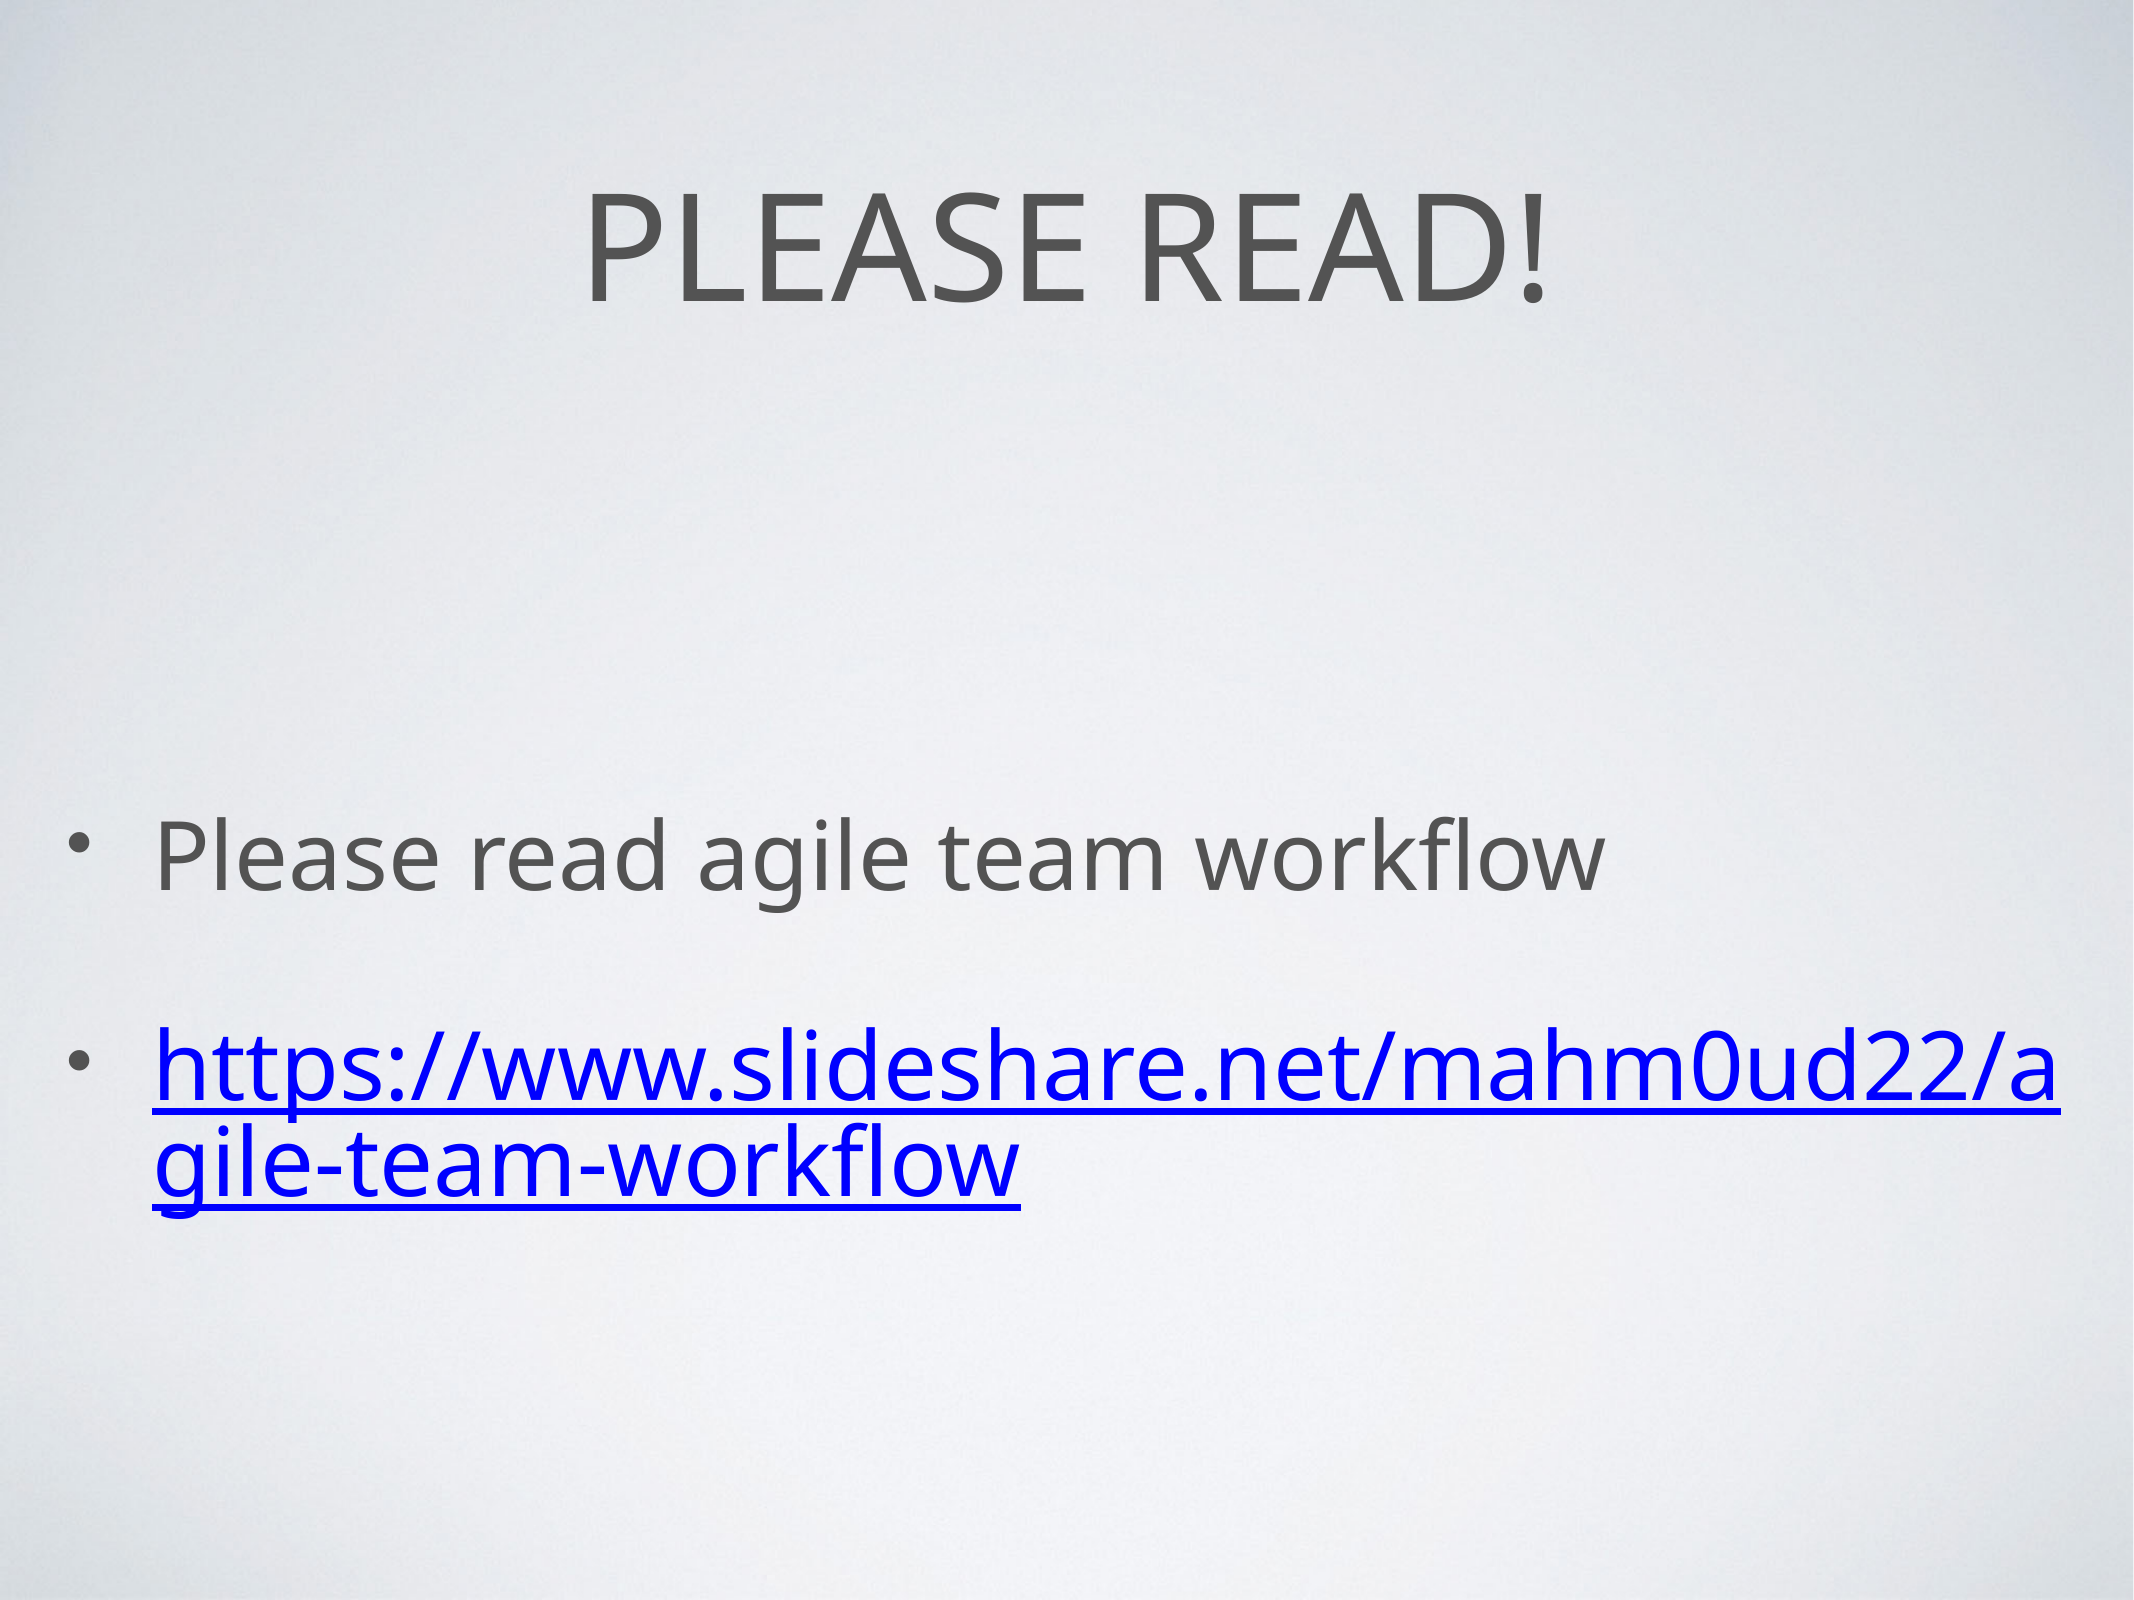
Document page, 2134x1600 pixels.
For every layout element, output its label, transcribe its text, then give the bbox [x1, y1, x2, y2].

list Please read agile team workflow https://www.slideshare.net/mahm0ud22/agile-team-workflow [58, 447, 2075, 1482]
picture [0, 0, 2134, 1600]
title Please read! [58, 41, 2075, 442]
